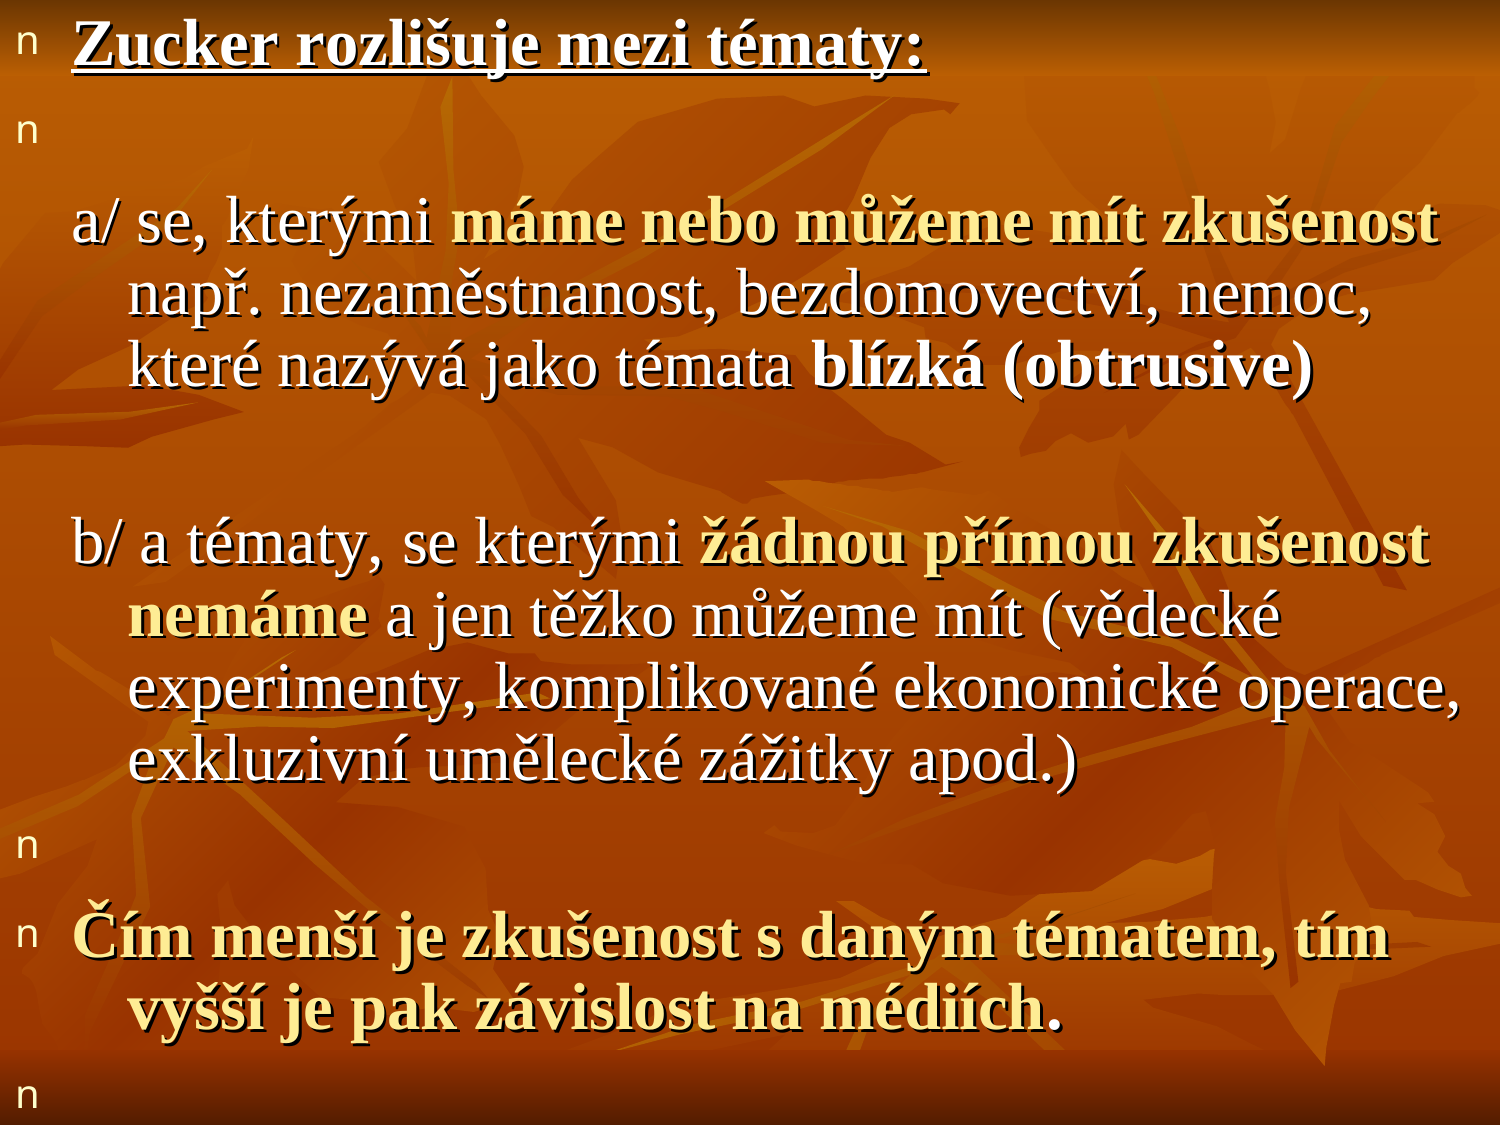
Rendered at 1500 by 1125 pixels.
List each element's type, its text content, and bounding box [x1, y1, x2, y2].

list Zucker rozlišuje mezi tématy: a/ se, kterými máme nebo můžeme mít zkušenost např. nezaměstnanost, bezdomovectví, nemoc, které nazývá jako témata blízká (obtrusive) b/ a tématy, se kterými žádnou přímou zkušenost nemáme a jen těžko můžeme mít (vědecké experimenty, komplikované ekonomické operace, exkluzivní umělecké zážitky apod.) Čím menší je zkušenost s daným tématem, tím vyšší je pak závislost na médiích. [0, 0, 1500, 1125]
